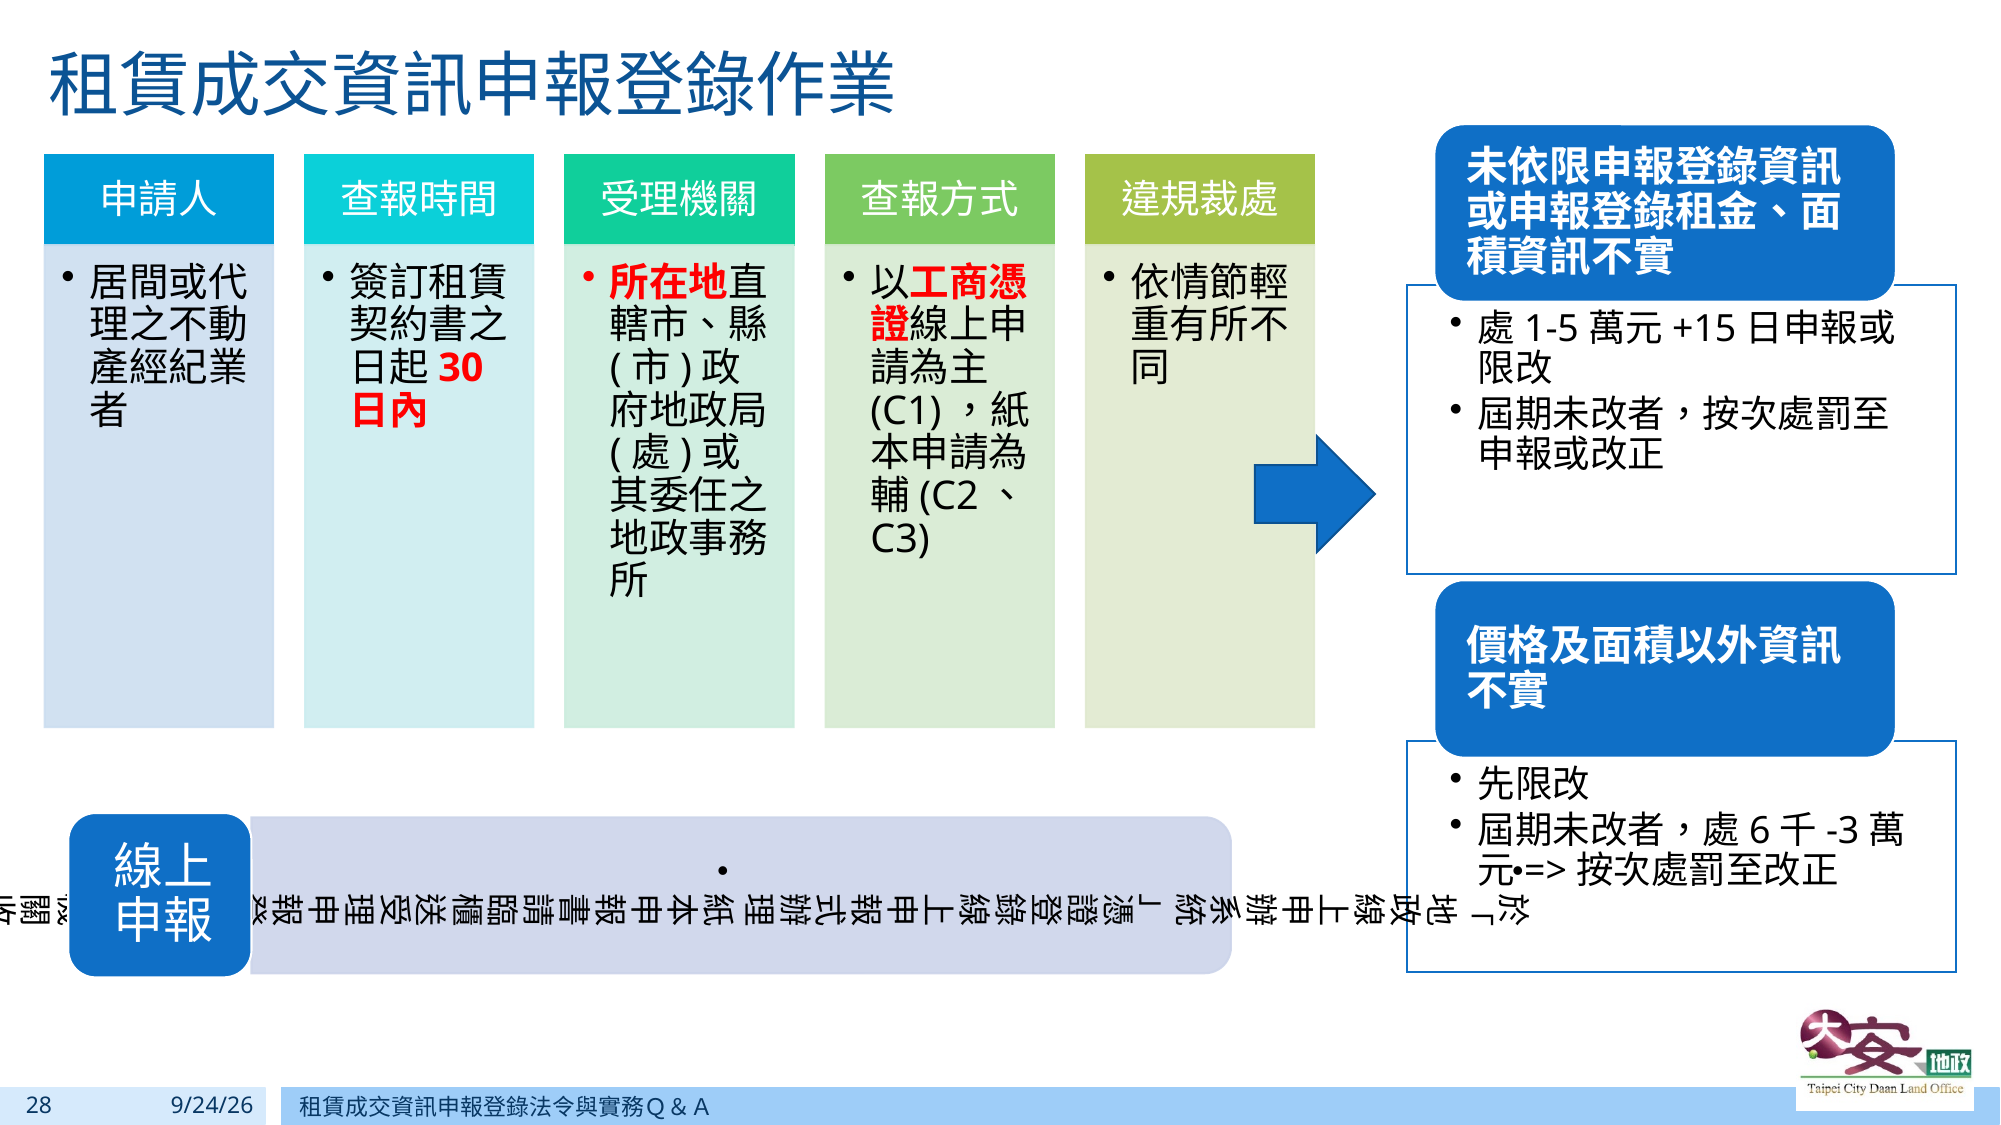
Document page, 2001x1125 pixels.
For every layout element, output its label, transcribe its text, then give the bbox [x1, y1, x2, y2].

text_box 申請人 [44, 155, 274, 245]
text_box 查報方式 [825, 155, 1054, 245]
footer 租賃成交資訊申報登錄法令與實務Ｑ＆Ａ [284, 1087, 1785, 1125]
text_box 查報時間 [305, 155, 534, 245]
slide_number <編號> [0, 1087, 68, 1125]
text_box 所在地直轄市、縣(市)政府地政局(處)或其委任之地政事務所 [565, 245, 794, 727]
text_box [1254, 436, 1375, 552]
text_box 未依限申報登錄資訊或申報登錄租金、面積資訊不實 [1434, 124, 1896, 302]
text_box 違規裁處 [1085, 155, 1315, 245]
text_box 線上 申報 [68, 813, 252, 978]
text_box 居間或代理之不動產經紀業者 [44, 245, 274, 727]
text_box 先限改 屆期未改者，處6千-3萬元=>按次處罰至改正 [1406, 740, 1956, 973]
text_box 於「地政線上申辦系統」憑證登錄線上申報式辦理 紙本申報書請臨櫃送受理申報登錄之地政機關收件 [251, 817, 1231, 974]
text_box 價格及面積以外資訊不實 [1434, 580, 1896, 758]
text_box 受理機關 [565, 155, 794, 245]
text_box 簽訂租賃契約書之日起30日內 [305, 245, 534, 727]
text_box 依情節輕重有所不同 [1085, 245, 1315, 727]
text_box 處1-5萬元+15日申報或限改 屆期未改者，按次處罰至申報或改正 [1406, 284, 1956, 575]
picture [1796, 992, 1974, 1111]
slide_number 10/21/21 [74, 1087, 269, 1125]
title 租賃成交資訊申報登錄作業 [33, 16, 1571, 133]
text_box 以工商憑證線上申請為主(C1)，紙本申請為輔(C2、C3) [825, 245, 1054, 727]
